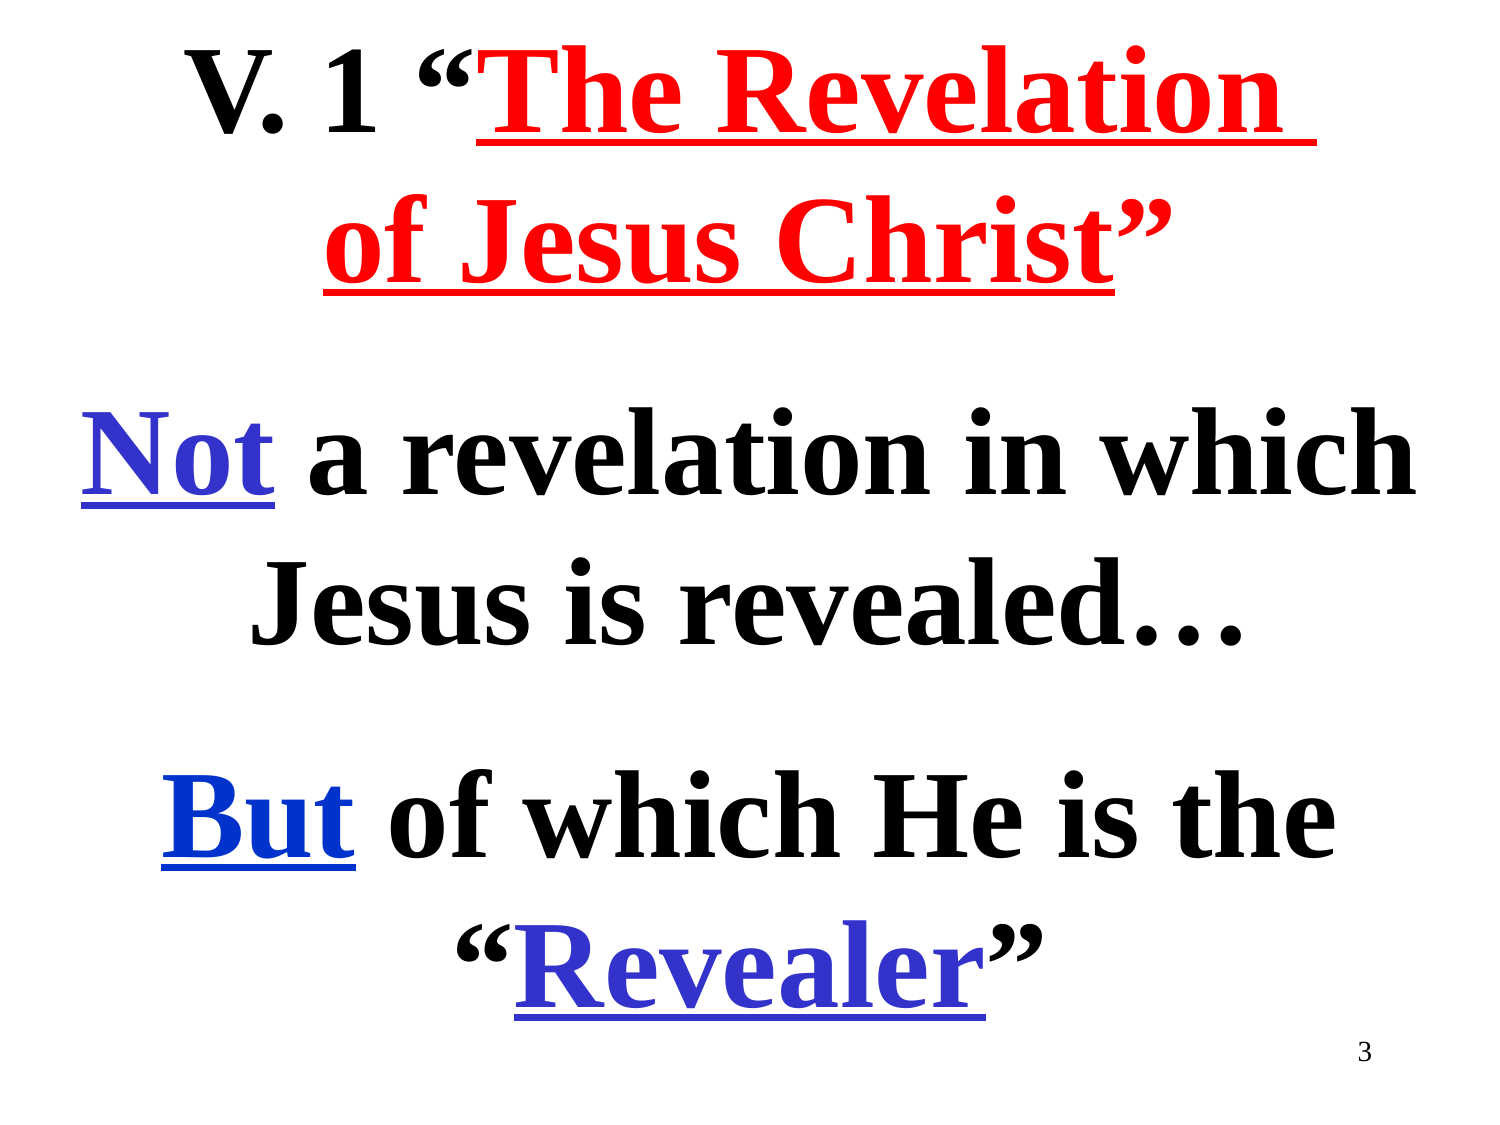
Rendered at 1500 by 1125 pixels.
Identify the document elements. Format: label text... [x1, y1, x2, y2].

text_box <number> [1074, 1040, 1388, 1100]
text_box V. 1 “The Revelation of Jesus Christ” Not a revelation in which Jesus is revealed… But of which He is the “Revealer” [0, 0, 1500, 1040]
